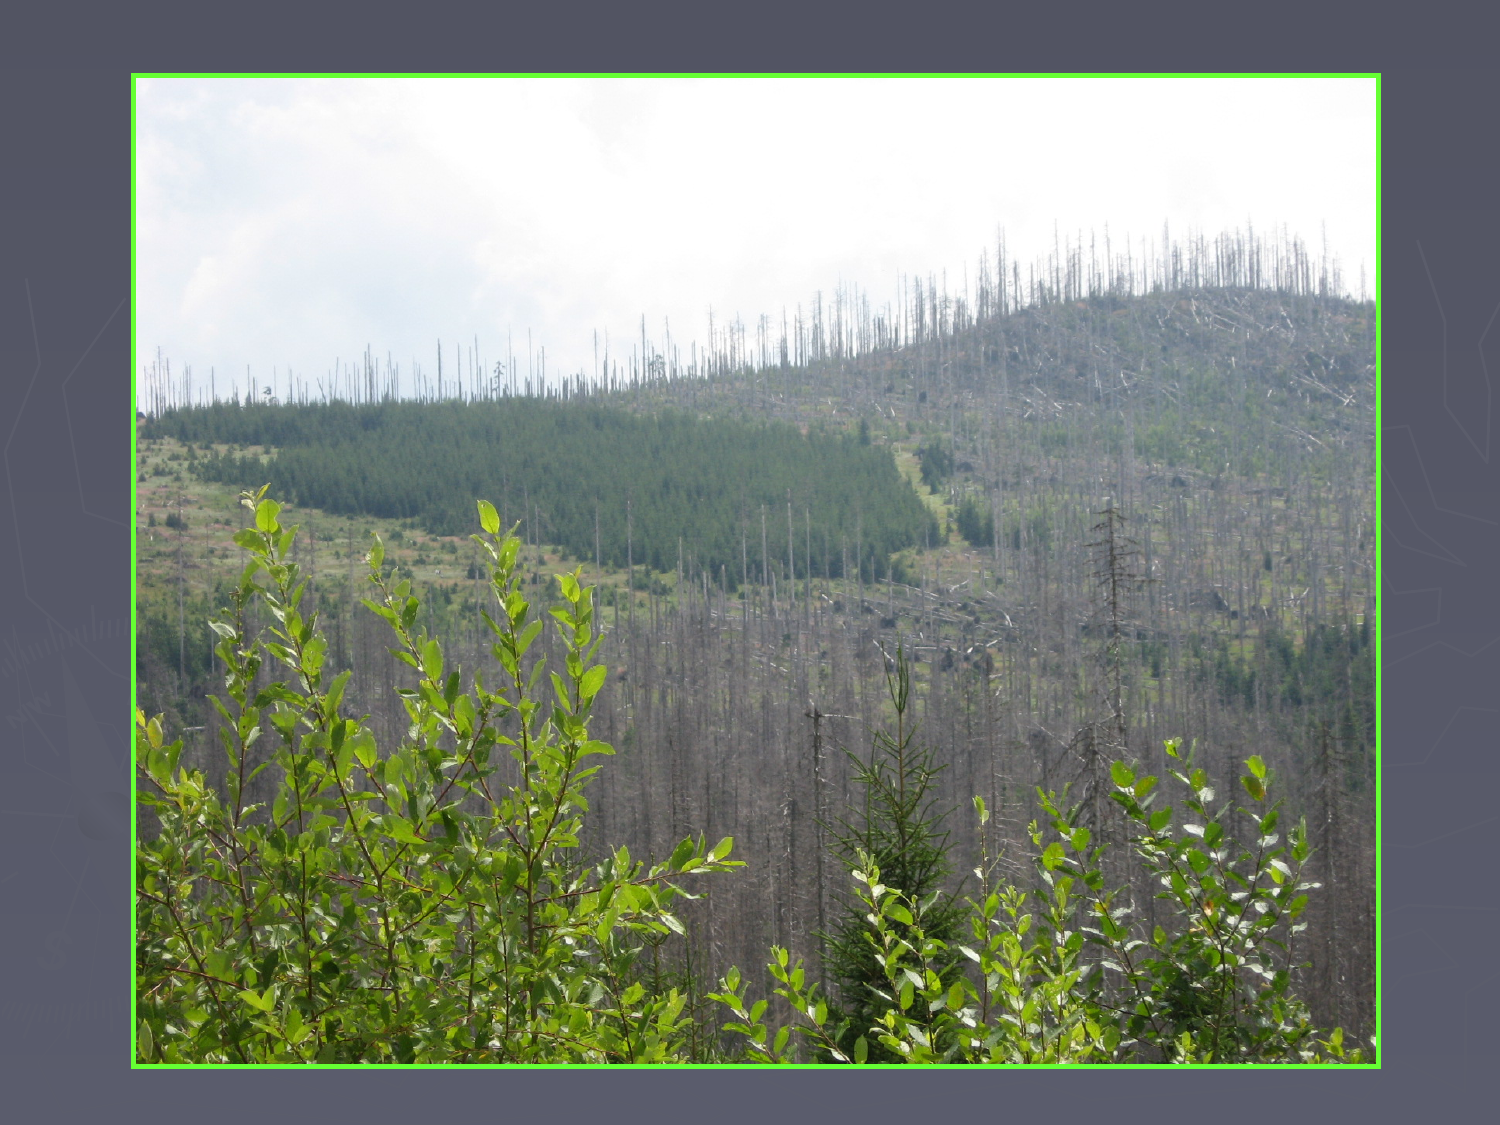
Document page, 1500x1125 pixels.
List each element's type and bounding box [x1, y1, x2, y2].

text_box [135, 78, 1377, 1065]
